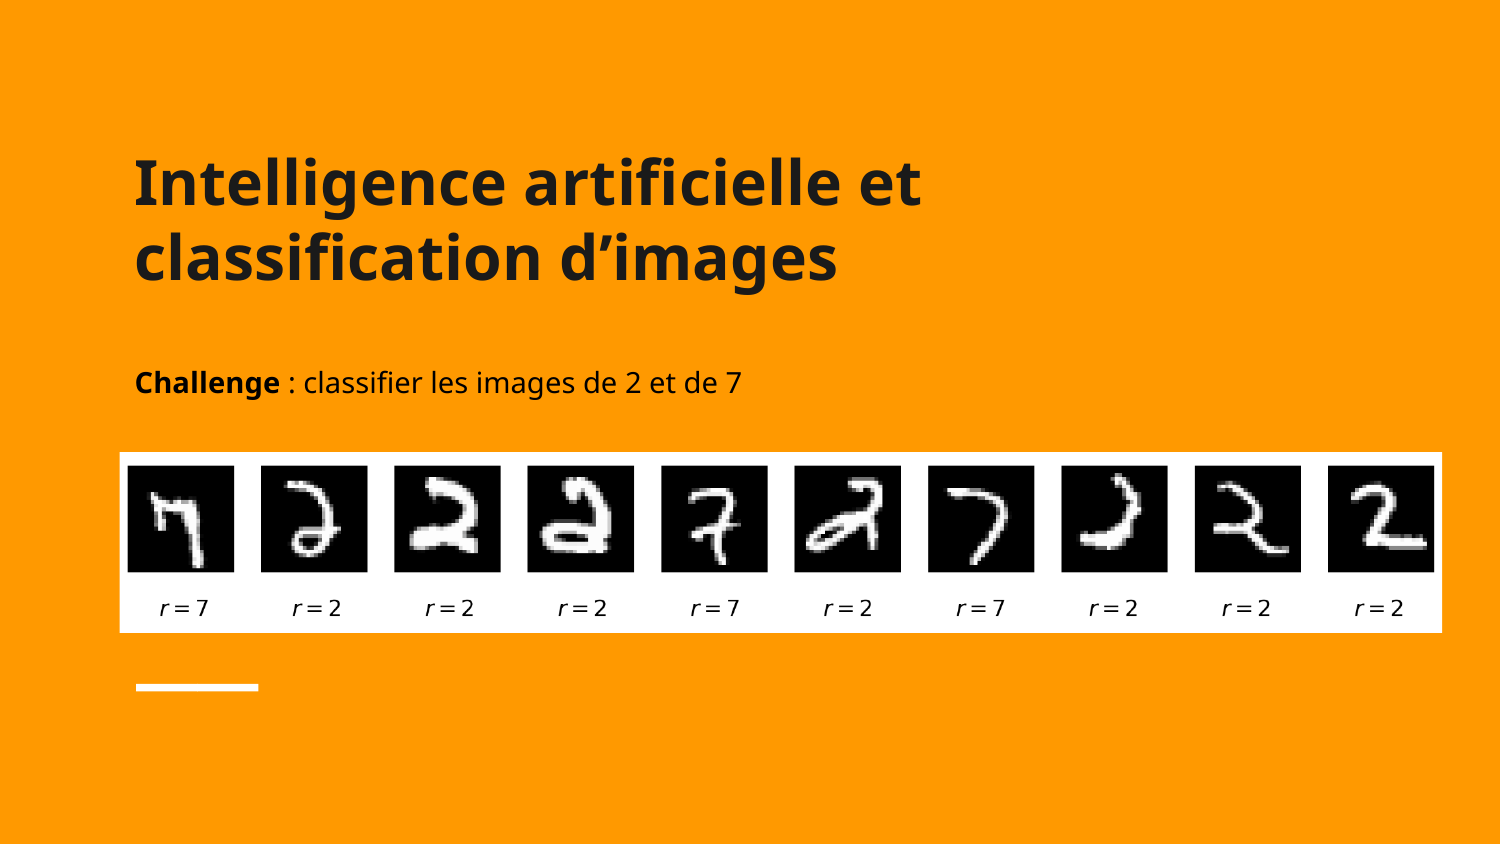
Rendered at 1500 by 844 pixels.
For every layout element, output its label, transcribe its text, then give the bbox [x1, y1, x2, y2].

picture [119, 452, 1443, 633]
title Intelligence artificielle et classification d’images [119, 123, 1272, 313]
text_box Challenge : classifier les images de 2 et de 7 [119, 349, 1153, 415]
